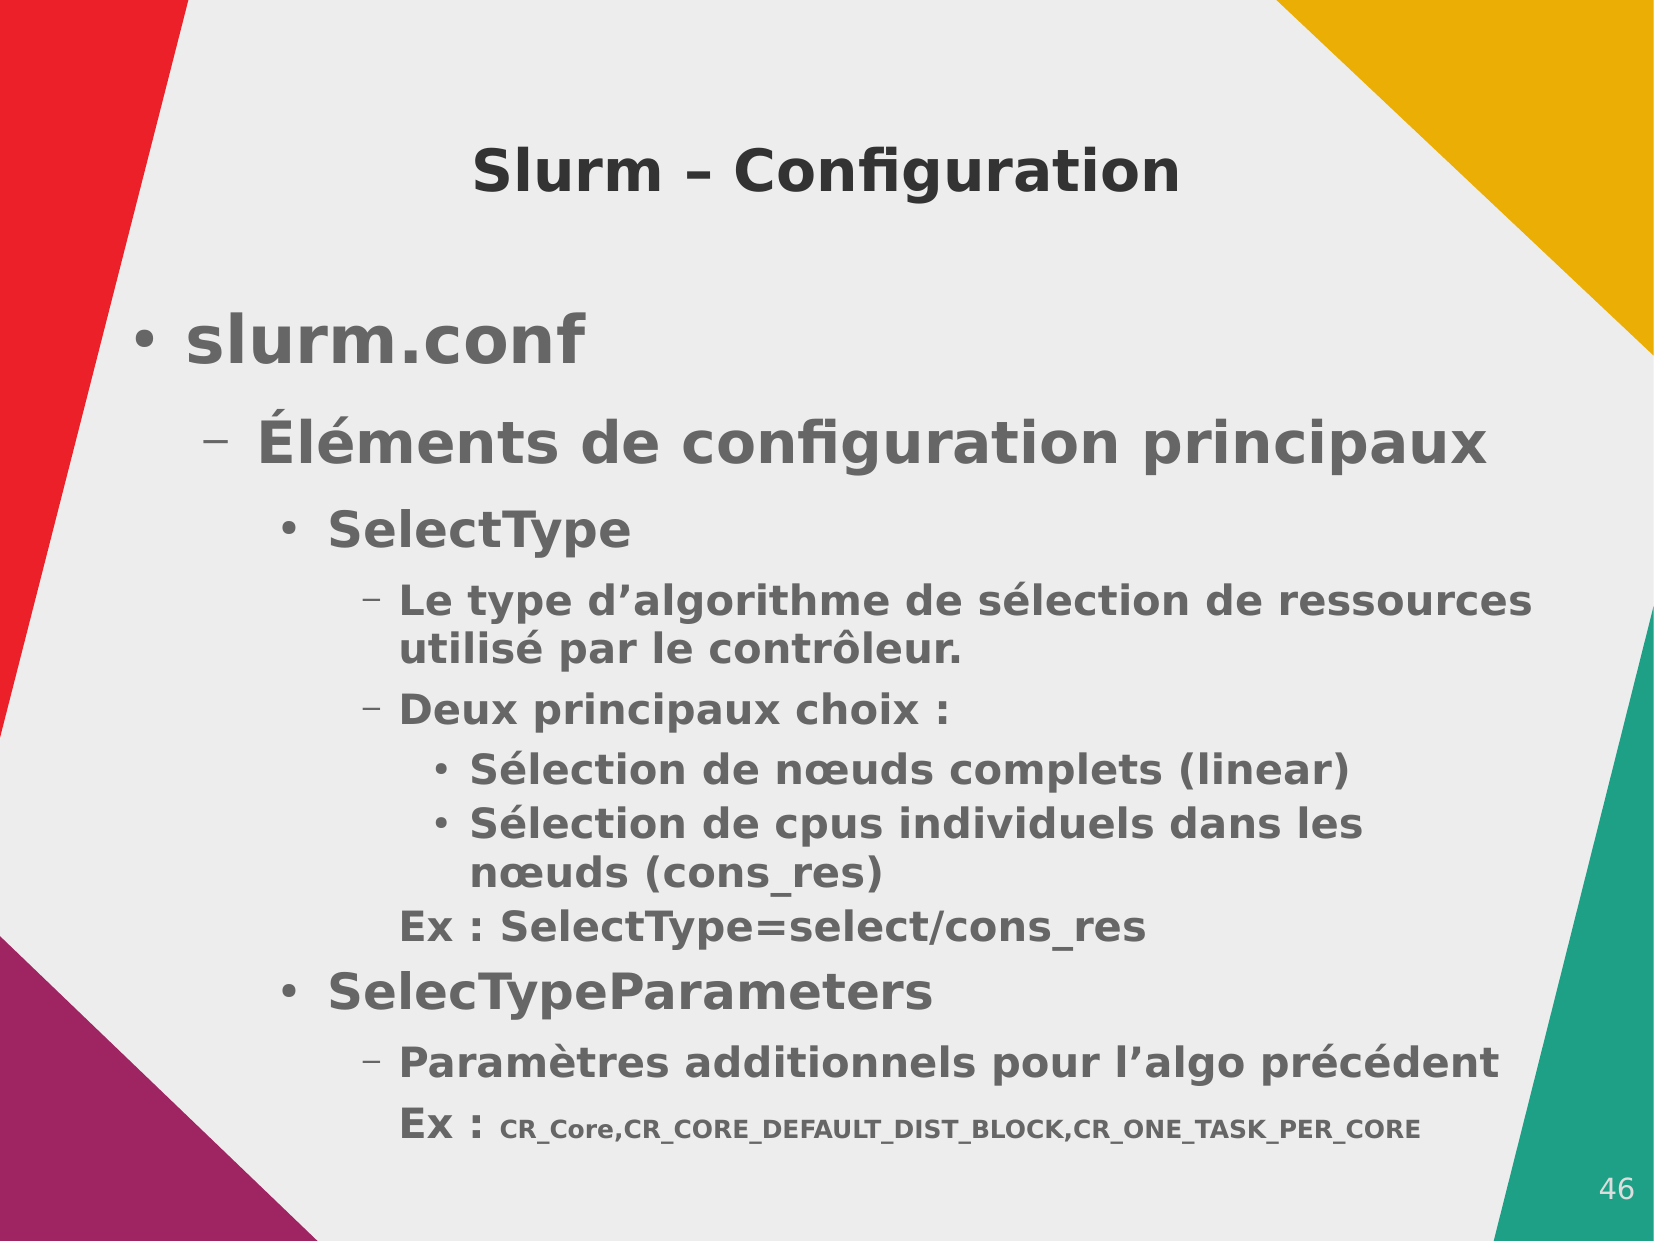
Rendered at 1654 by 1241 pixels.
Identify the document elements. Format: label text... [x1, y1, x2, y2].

list slurm.conf Éléments de configuration principaux SelectType Le type d’algorithme de sélection de ressources utilisé par le contrôleur. Deux principaux choix : Sélection de nœuds complets (linear) Sélection de cpus individuels dans les nœuds (cons_res) Ex : SelectType=select/cons_res SelecTypeParameters Paramètres additionnels pour l’algo précédent Ex : CR_Core,CR_CORE_DEFAULT_DIST_BLOCK,CR_ONE_TASK_PER_CORE [114, 302, 1539, 1217]
title Slurm – Configuration [114, 73, 1539, 271]
